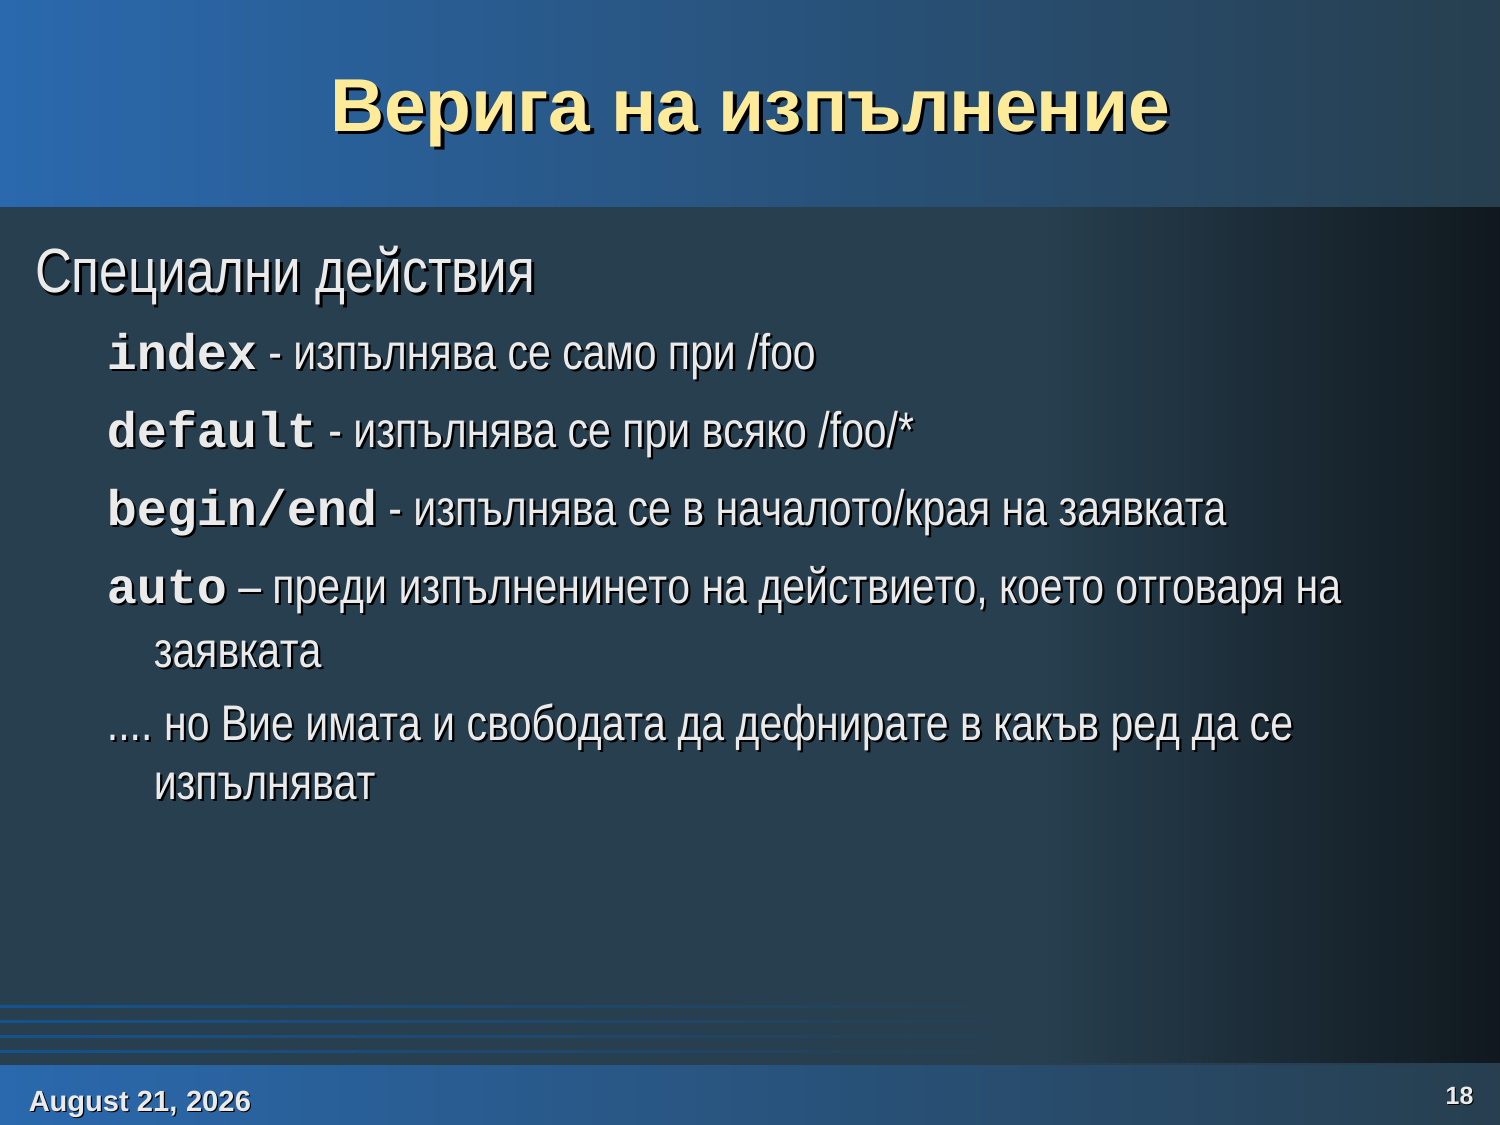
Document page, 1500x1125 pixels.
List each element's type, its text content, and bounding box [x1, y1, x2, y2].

title Верига на изпълнение [13, 8, 1487, 197]
list Специални действия index - изпълнява се само при /foo default - изпълнява се при всяко /foo/* begin/end - изпълнява се в началото/края на заявката auto – преди изпълненинето на действието, което отговаря на заявката .... но Вие имата и свободата да дефнирате в какъв ред да се изпълняват [31, 232, 1469, 1065]
